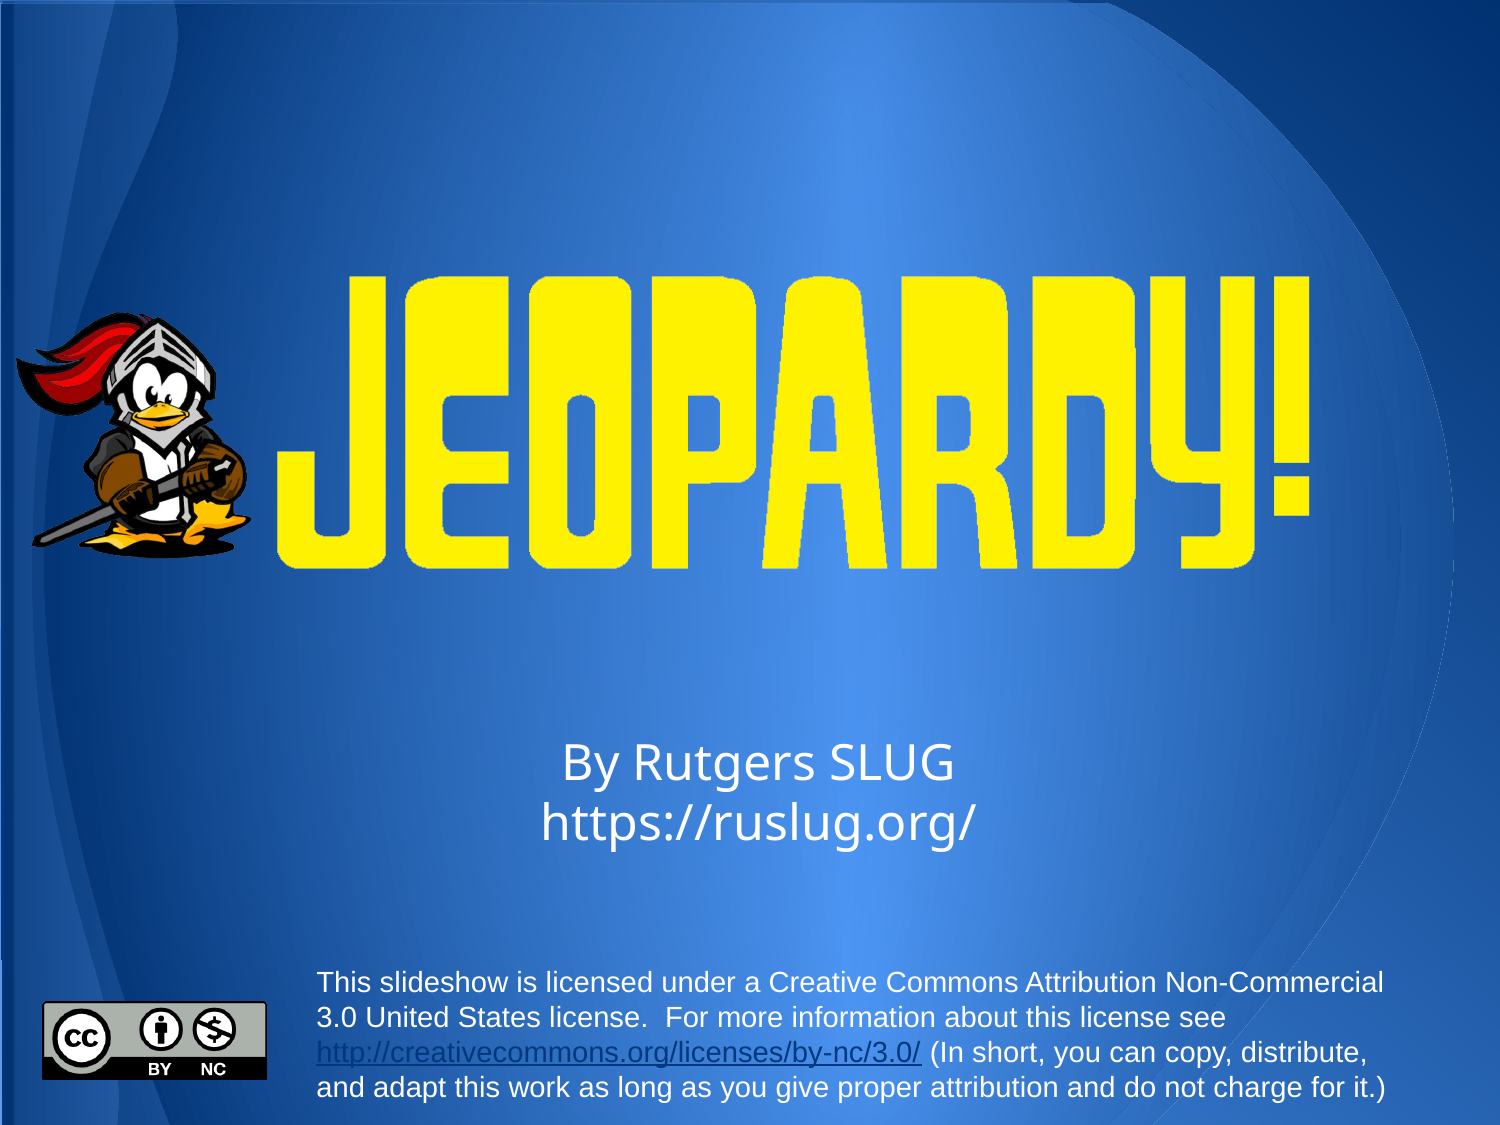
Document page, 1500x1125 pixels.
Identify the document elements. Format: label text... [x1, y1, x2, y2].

picture [0, 297, 259, 566]
picture [266, 263, 1336, 582]
picture [42, 1001, 267, 1080]
subtitle By Rutgers SLUG https://ruslug.org/ [51, 715, 1466, 929]
text_box This slideshow is licensed under a Creative Commons Attribution Non-Commercial 3.0 United States license. For more information about this license see http://creativecommons.org/licenses/by-nc/3.0/ (In short, you can copy, distribute, and adapt this work as long as you give proper attribution and do not charge for it.) [301, 948, 1429, 1105]
